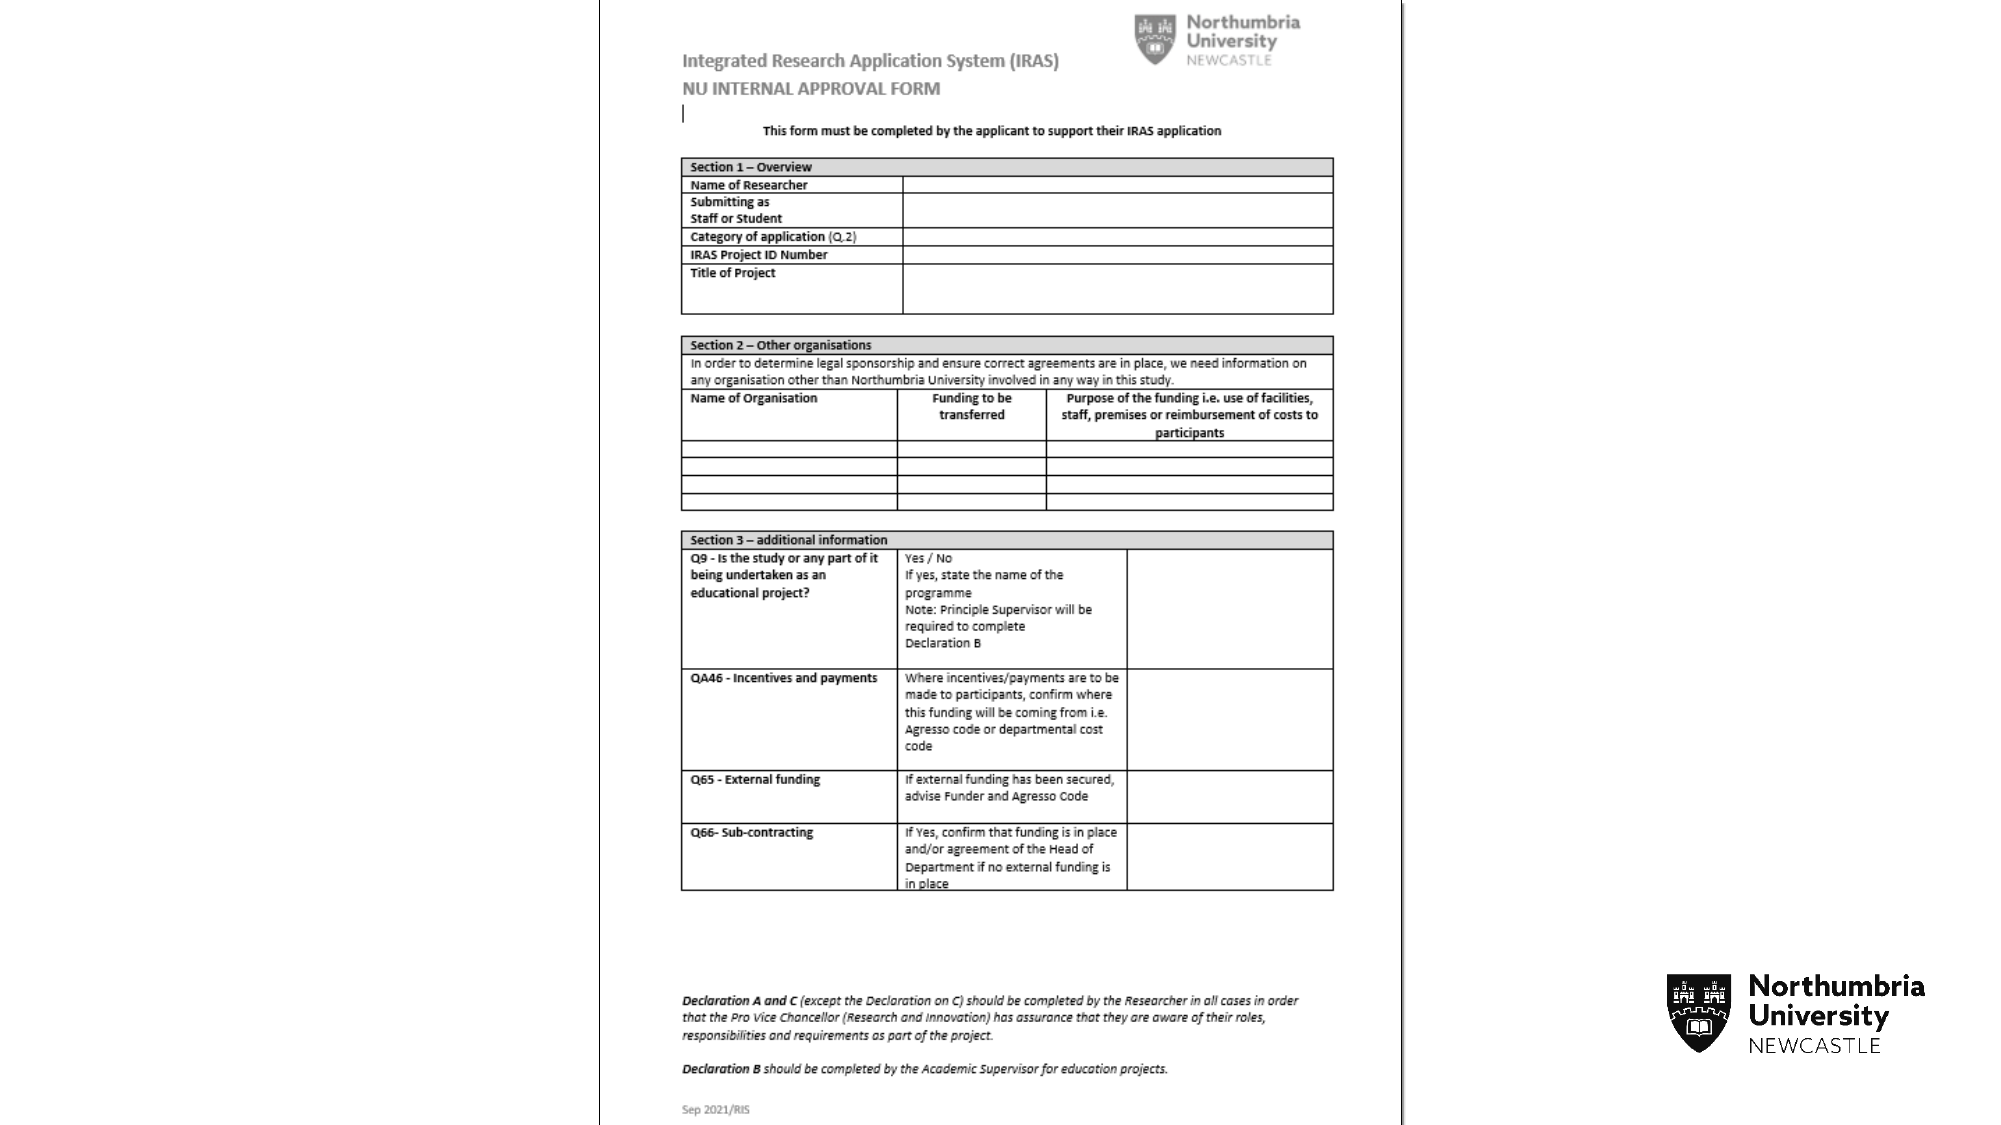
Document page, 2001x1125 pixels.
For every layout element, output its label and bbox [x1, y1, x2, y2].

picture [599, 0, 1401, 1125]
